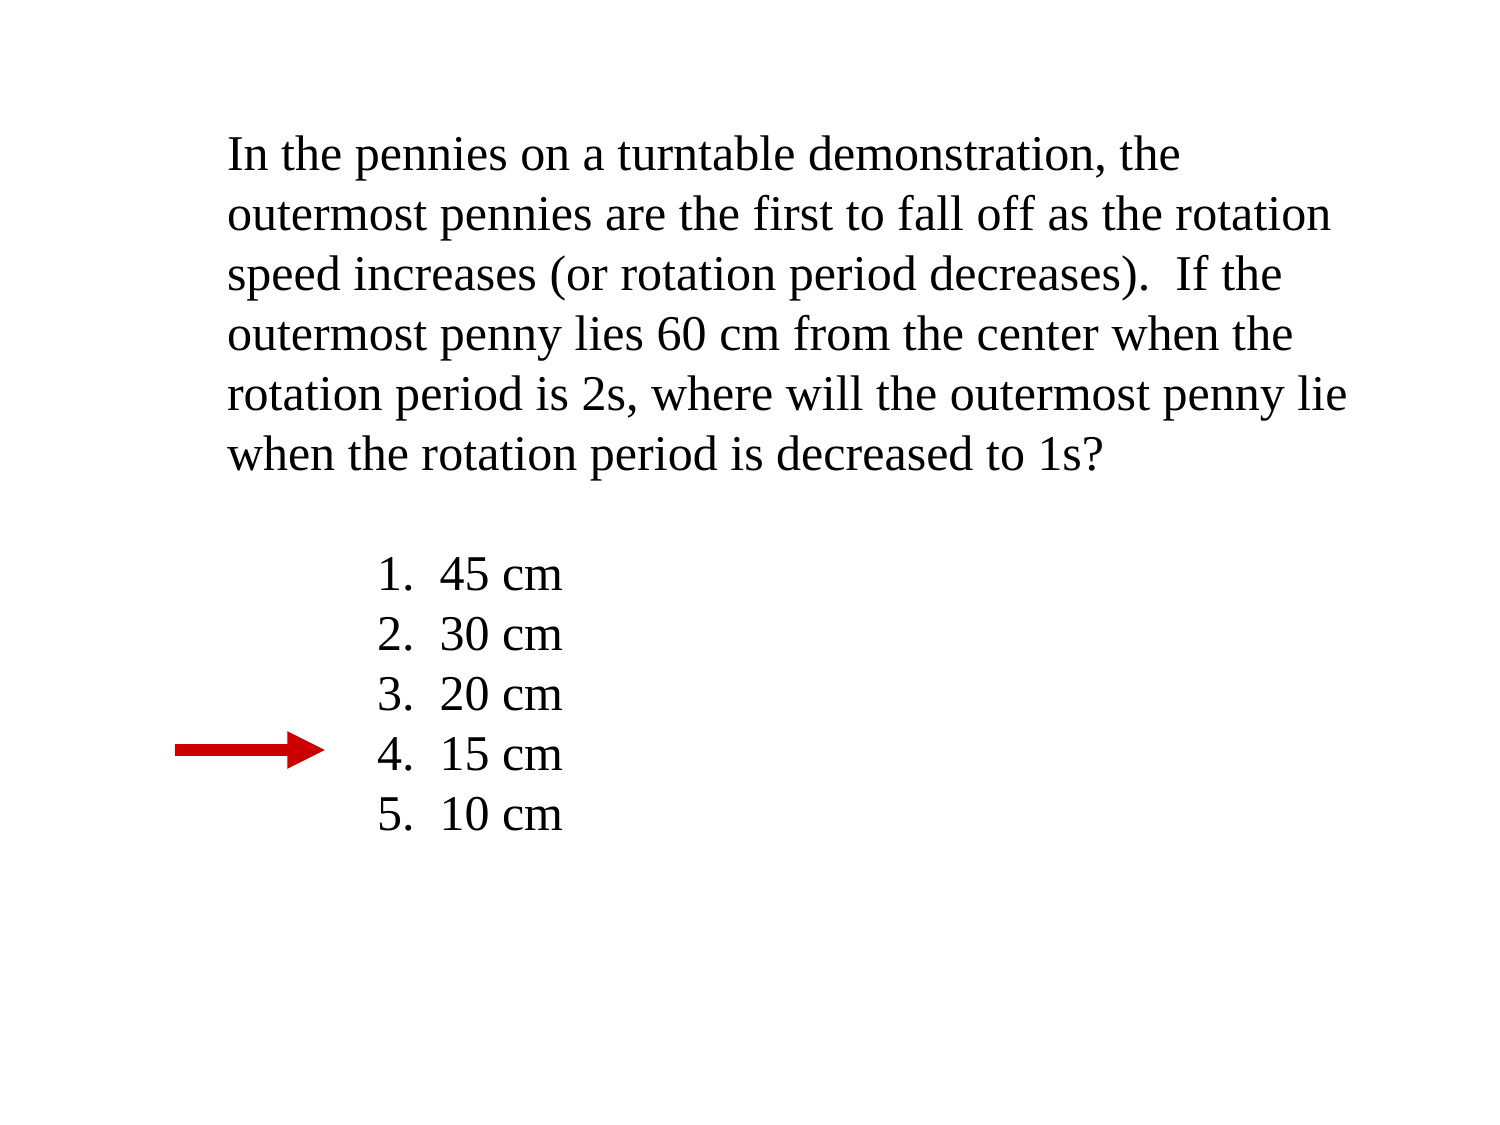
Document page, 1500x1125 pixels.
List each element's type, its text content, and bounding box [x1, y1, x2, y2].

text_box In the pennies on a turntable demonstration, the outermost pennies are the first to fall off as the rotation speed increases (or rotation period decreases). If the outermost penny lies 60 cm from the center when the rotation period is 2s, where will the outermost penny lie when the rotation period is decreased to 1s? 1. 45 cm 2. 30 cm 3. 20 cm 4. 15 cm 5. 10 cm [212, 112, 1375, 848]
